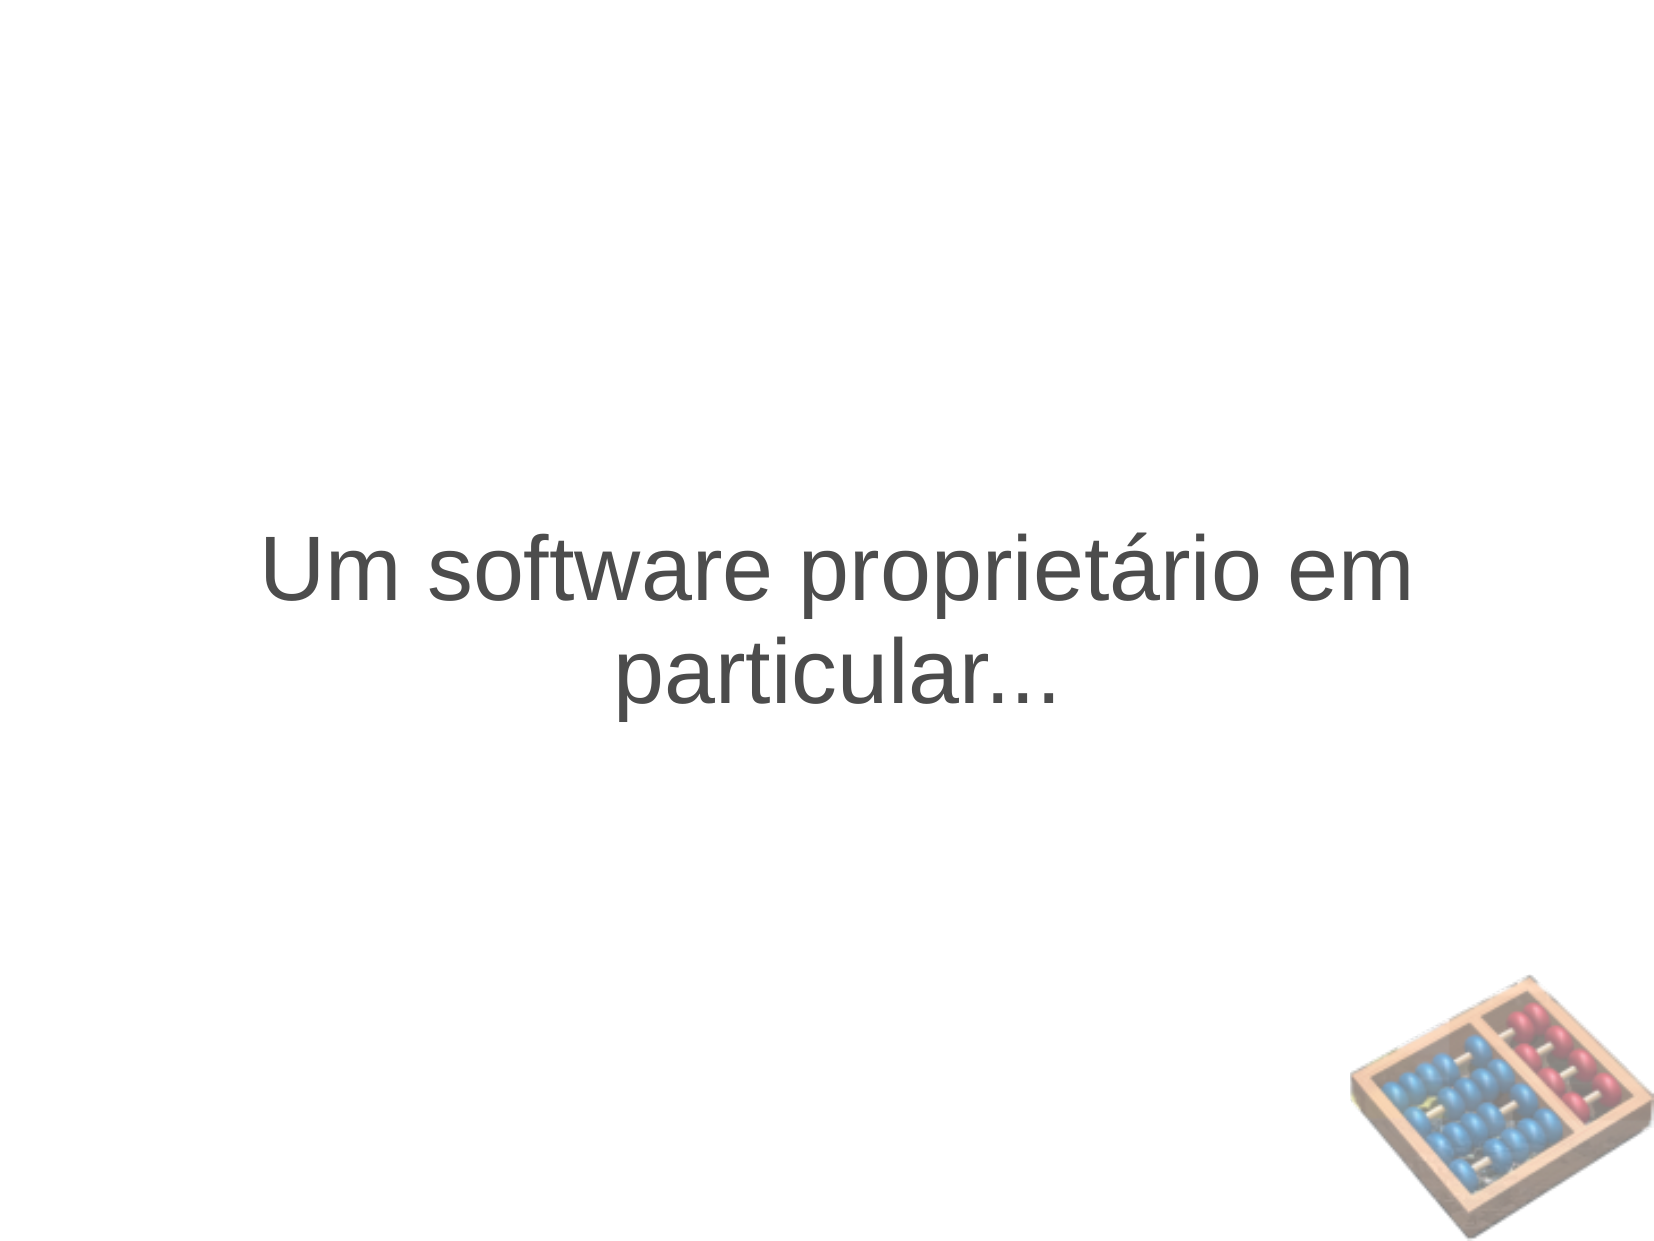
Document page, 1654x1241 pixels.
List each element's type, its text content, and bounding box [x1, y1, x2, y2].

title Um software proprietário em particular... [75, 506, 1601, 734]
